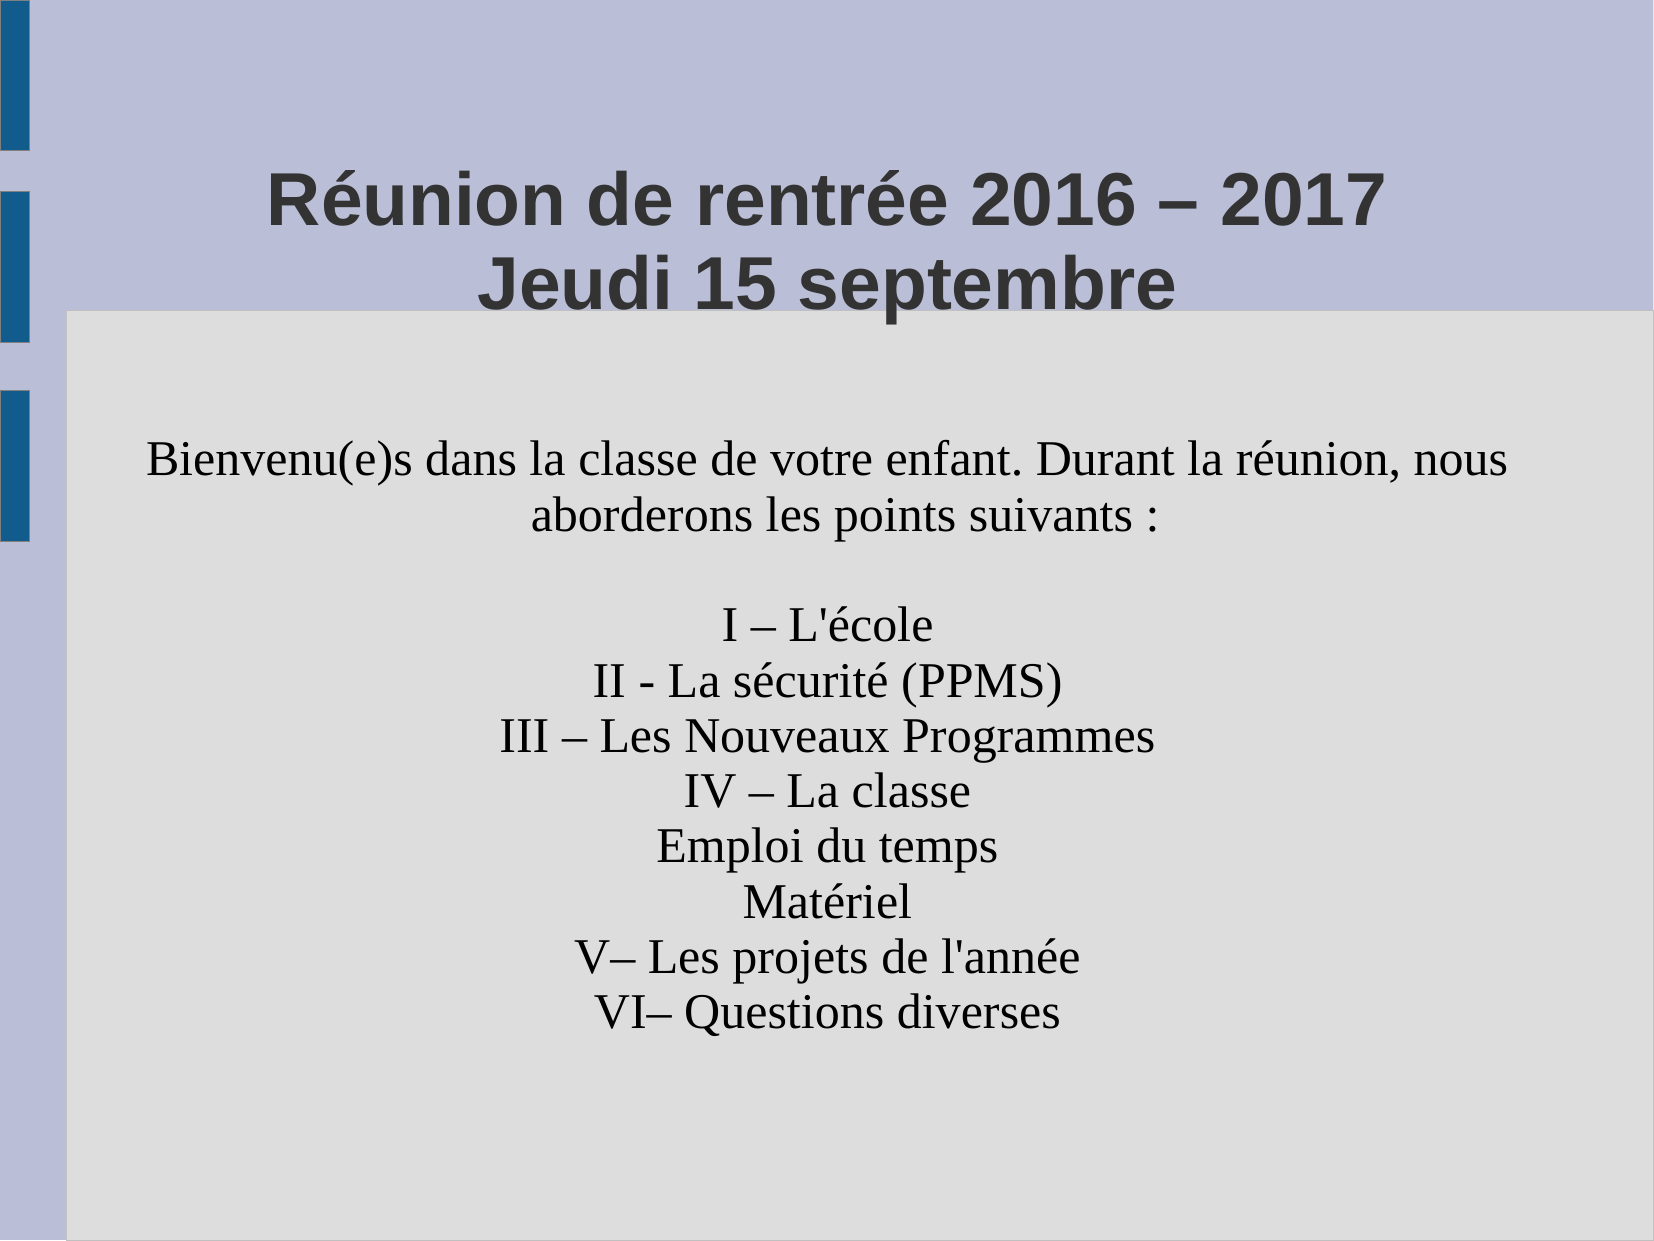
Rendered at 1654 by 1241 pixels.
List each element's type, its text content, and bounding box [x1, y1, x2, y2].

subtitle Bienvenu(e)s dans la classe de votre enfant. Durant la réunion, nous aborderons les points suivants : I – L'école II - La sécurité (PPMS) III – Les Nouveaux Programmes IV – La classe Emploi du temps Matériel V– Les projets de l'année VI– Questions diverses [121, 344, 1534, 1127]
title Réunion de rentrée 2016 – 2017 Jeudi 15 septembre [121, 137, 1534, 344]
